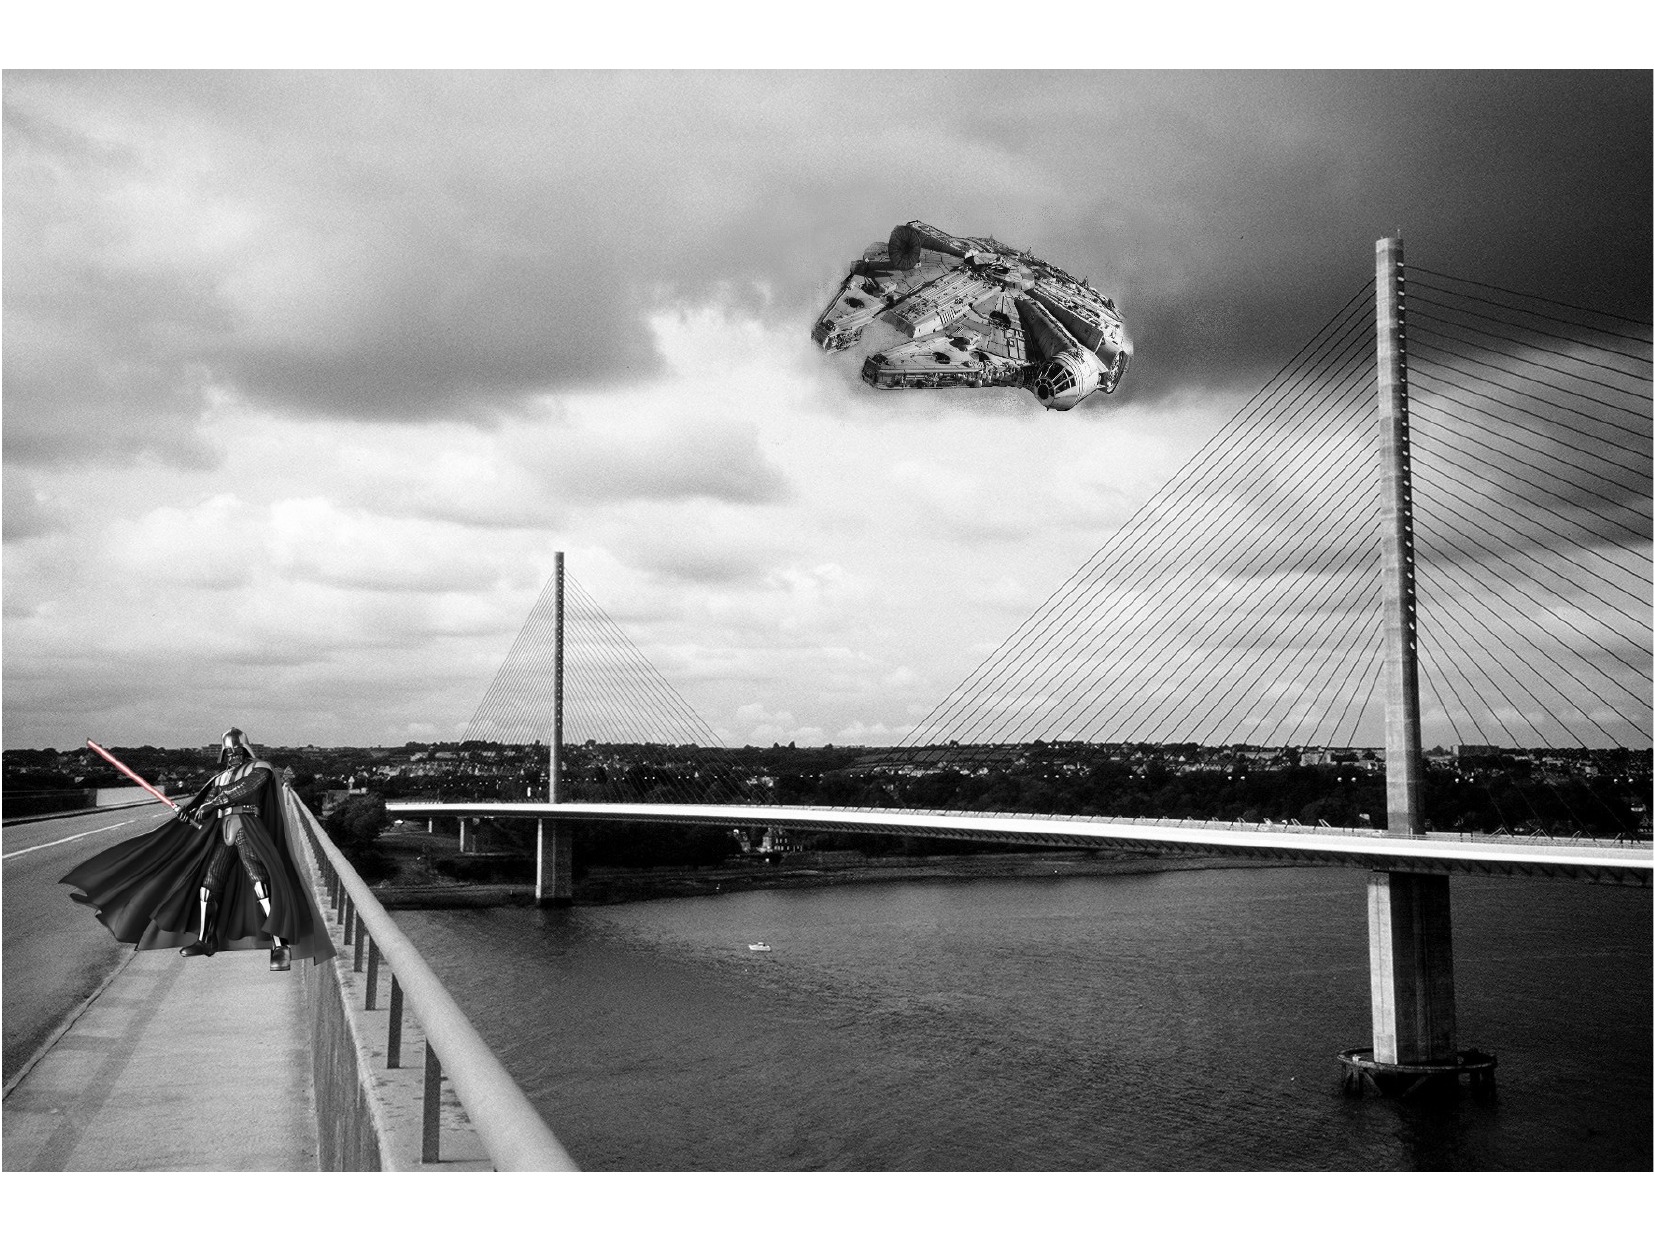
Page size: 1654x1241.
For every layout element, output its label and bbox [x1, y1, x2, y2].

picture [2, 69, 1654, 1172]
